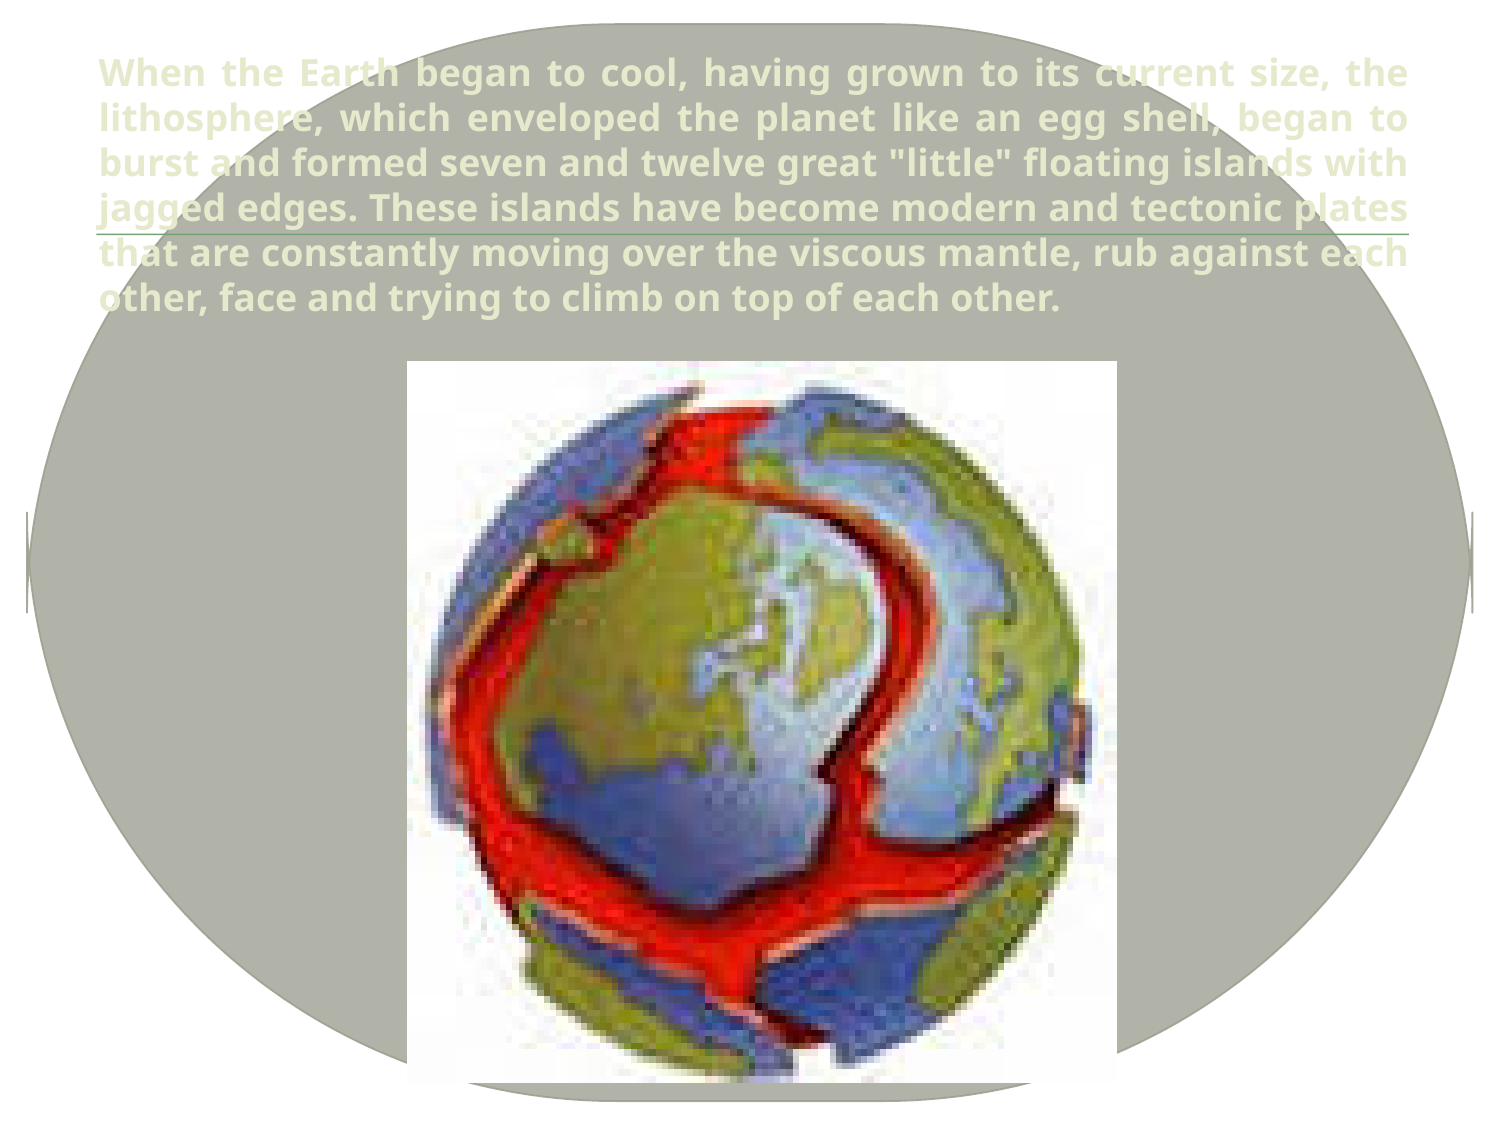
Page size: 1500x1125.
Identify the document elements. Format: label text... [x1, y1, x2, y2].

picture [407, 361, 1117, 1083]
title When the Earth began to cool, having grown to its current size, the lithosphere, which enveloped the planet like an egg shell, began to burst and formed seven and twelve great "little" floating islands with jagged edges. These islands have become modern and tectonic plates that are constantly moving over the viscous mantle, rub against each other, face and trying to climb on top of each other. [75, 41, 1425, 315]
